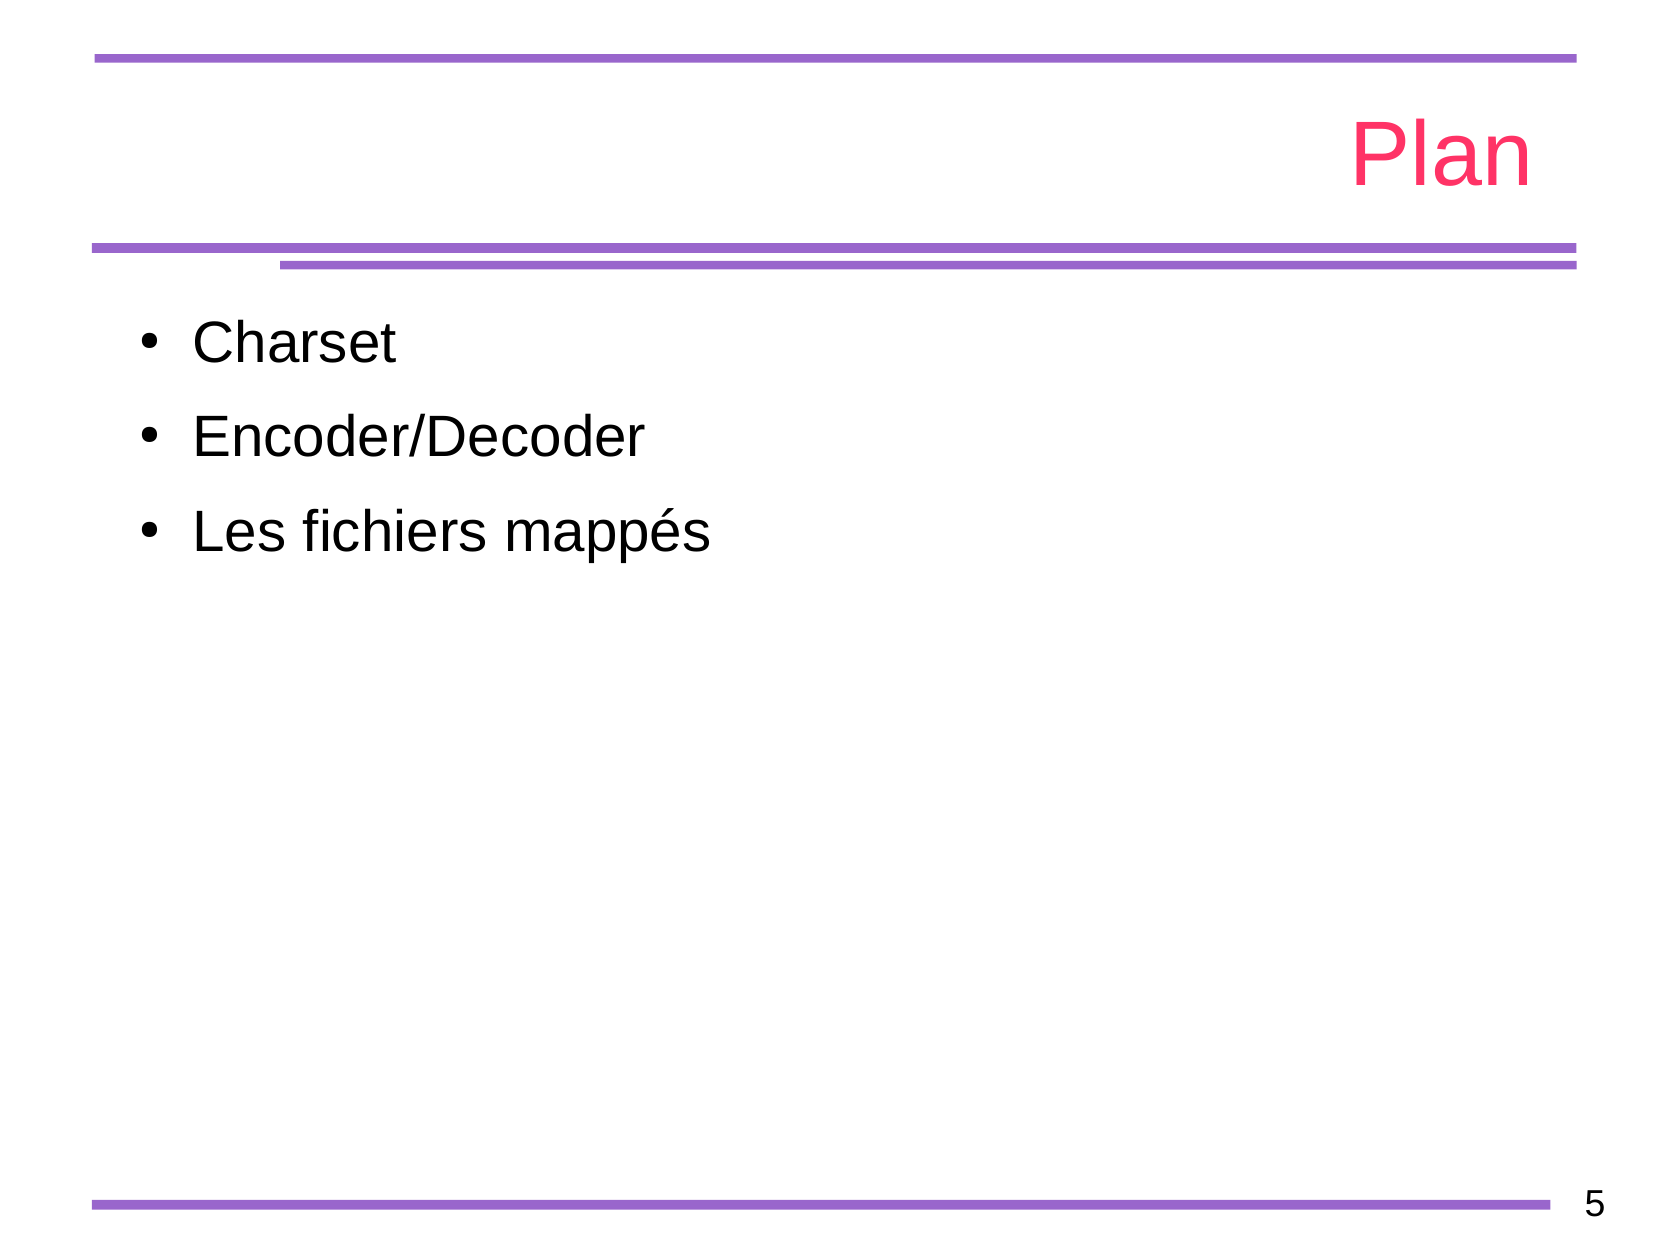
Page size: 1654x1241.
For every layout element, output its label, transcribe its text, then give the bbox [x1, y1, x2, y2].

list Charset Encoder/Decoder Les fichiers mappés [121, 309, 1534, 1162]
title Plan [121, 49, 1534, 257]
